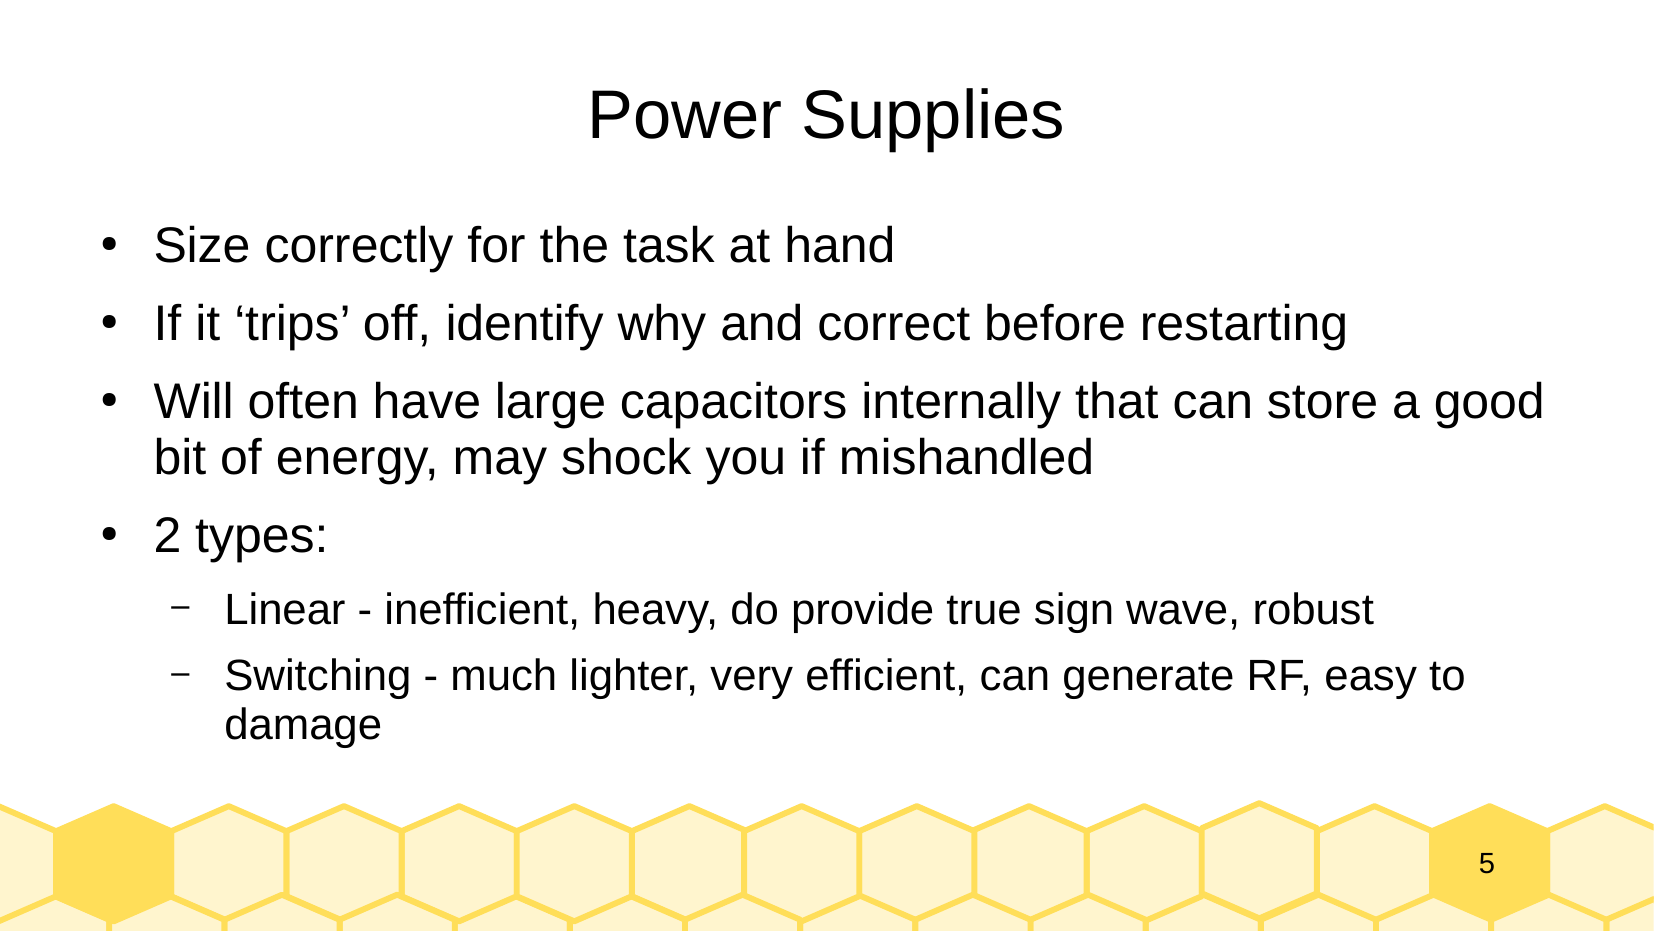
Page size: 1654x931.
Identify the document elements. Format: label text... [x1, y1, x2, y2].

title Power Supplies [82, 37, 1571, 193]
list Size correctly for the task at hand If it ‘trips’ off, identify why and correct before restarting Will often have large capacitors internally that can store a good bit of energy, may shock you if mishandled 2 types: Linear - inefficient, heavy, do provide true sign wave, robust Switching - much lighter, very efficient, can generate RF, easy to damage [82, 217, 1571, 758]
